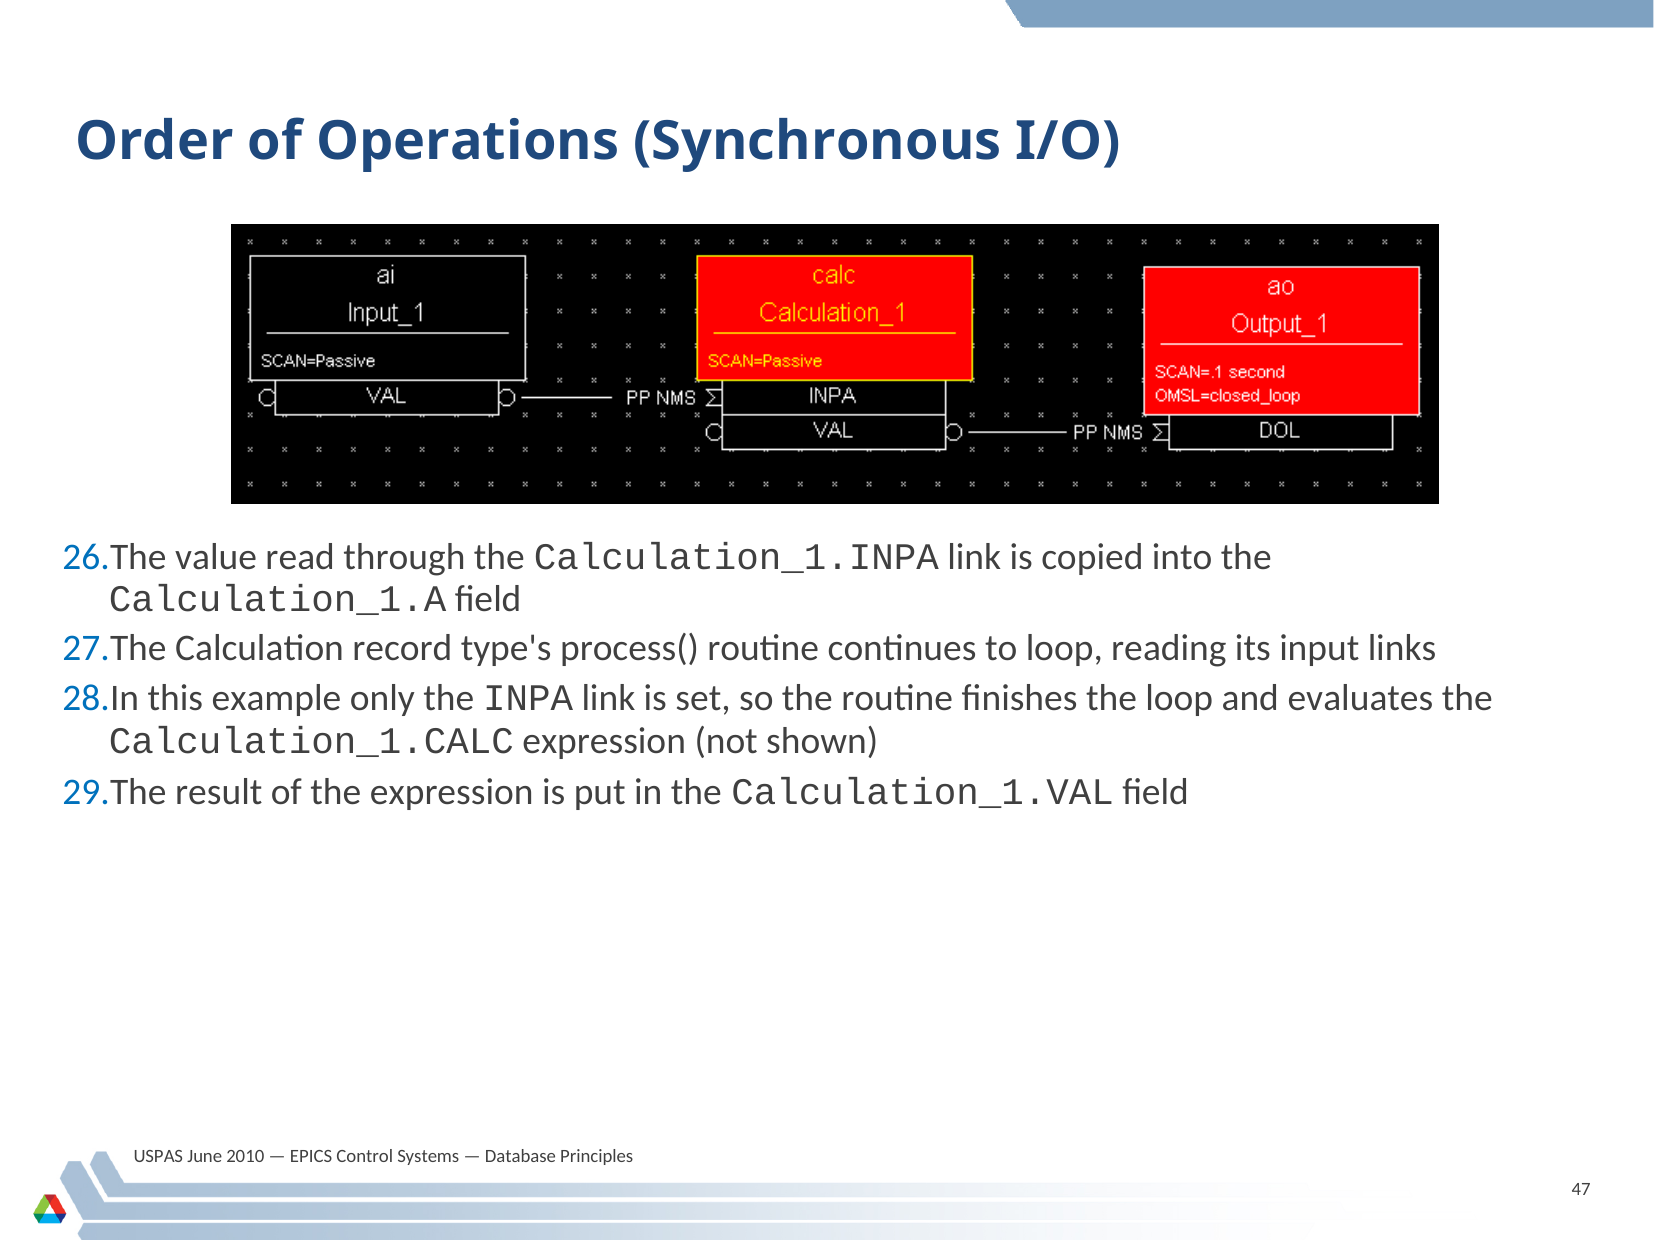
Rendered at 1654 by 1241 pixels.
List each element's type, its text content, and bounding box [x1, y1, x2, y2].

list The value read through the Calculation_1.INPA link is copied into the Calculation_1.A field The Calculation record type's process() routine continues to loop, reading its input links In this example only the INPA link is set, so the routine finishes the loop and evaluates the Calculation_1.CALC expression (not shown) The result of the expression is put in the Calculation_1.VAL field [62, 538, 1498, 871]
picture [0, 0, 1654, 29]
picture [231, 224, 1439, 504]
title Order of Operations (Synchronous I/O) [75, 45, 1426, 233]
picture [0, 1143, 1654, 1240]
